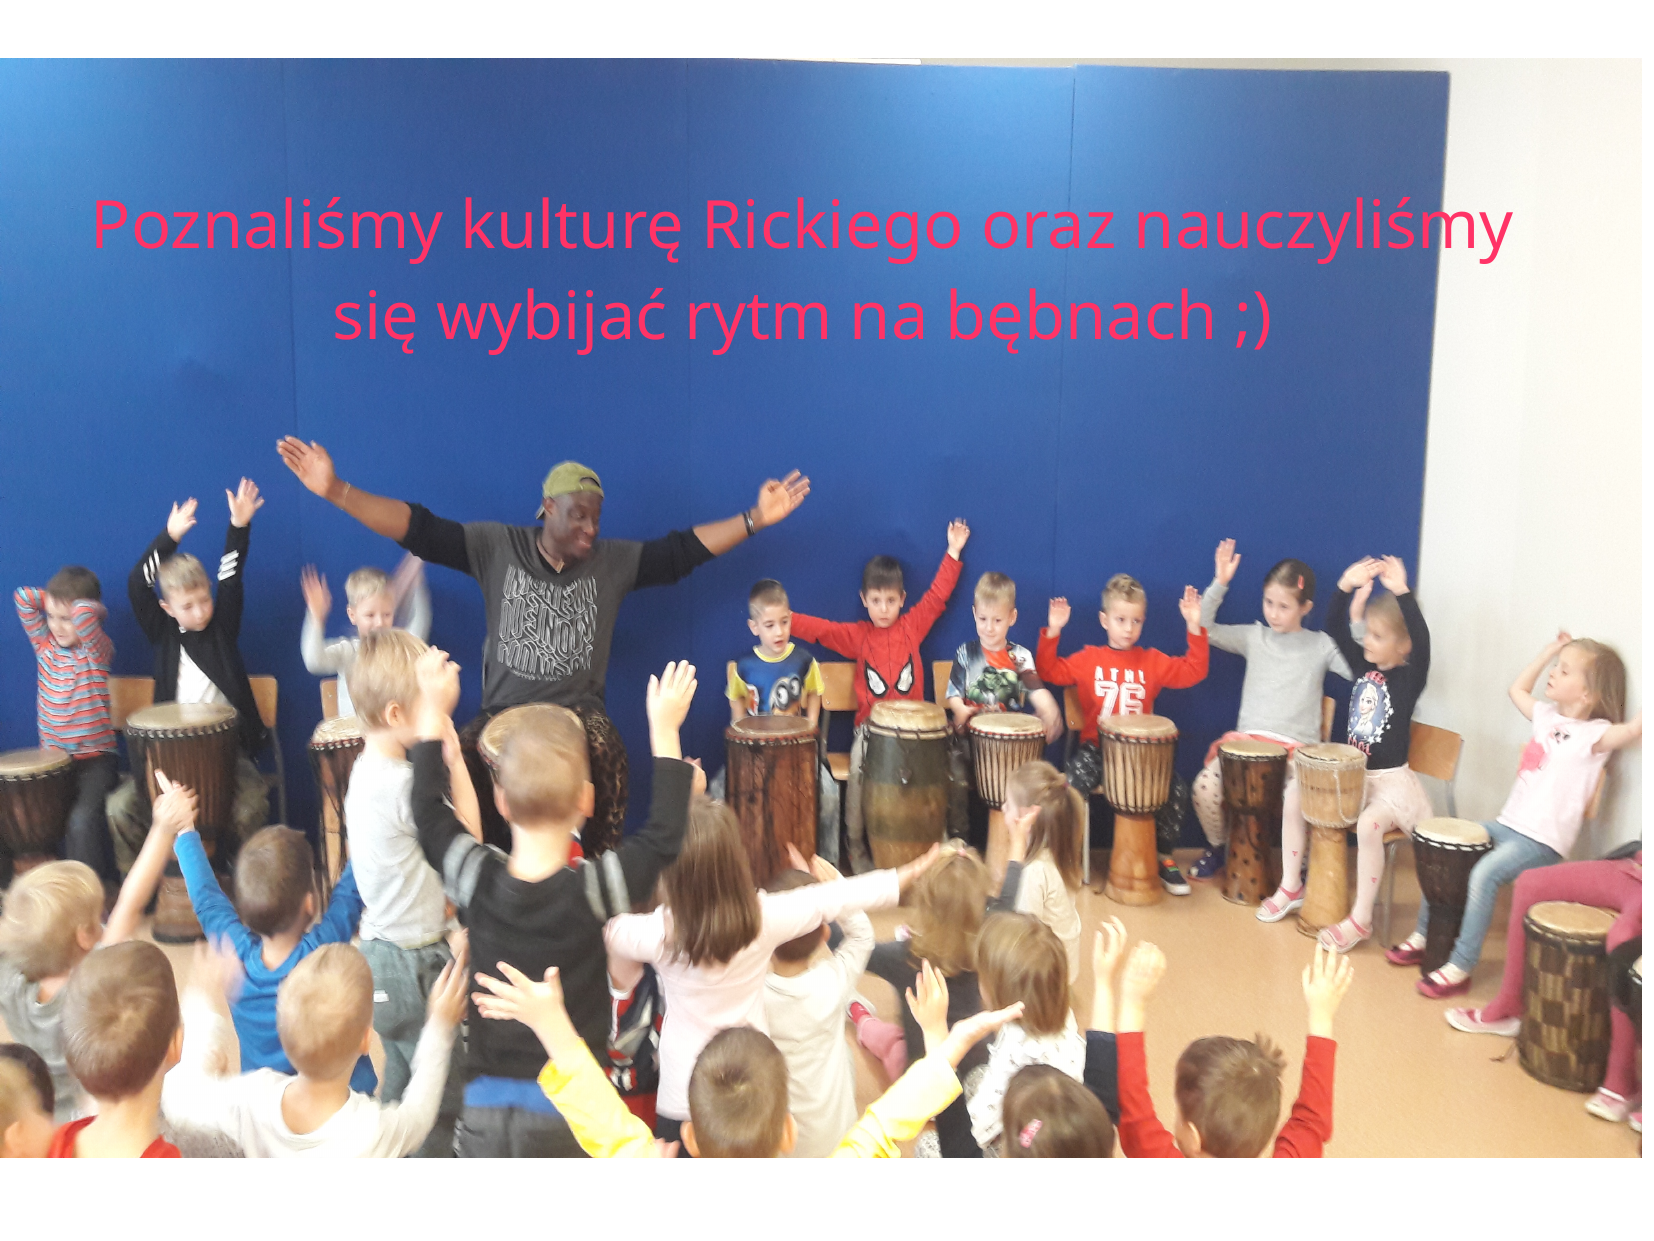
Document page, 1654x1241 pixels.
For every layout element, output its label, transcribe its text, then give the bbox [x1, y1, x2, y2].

title Poznaliśmy kulturę Rickiego oraz nauczyliśmy się wybijać rytm na bębnach ;) [59, 177, 1548, 385]
picture [0, 58, 1642, 1158]
